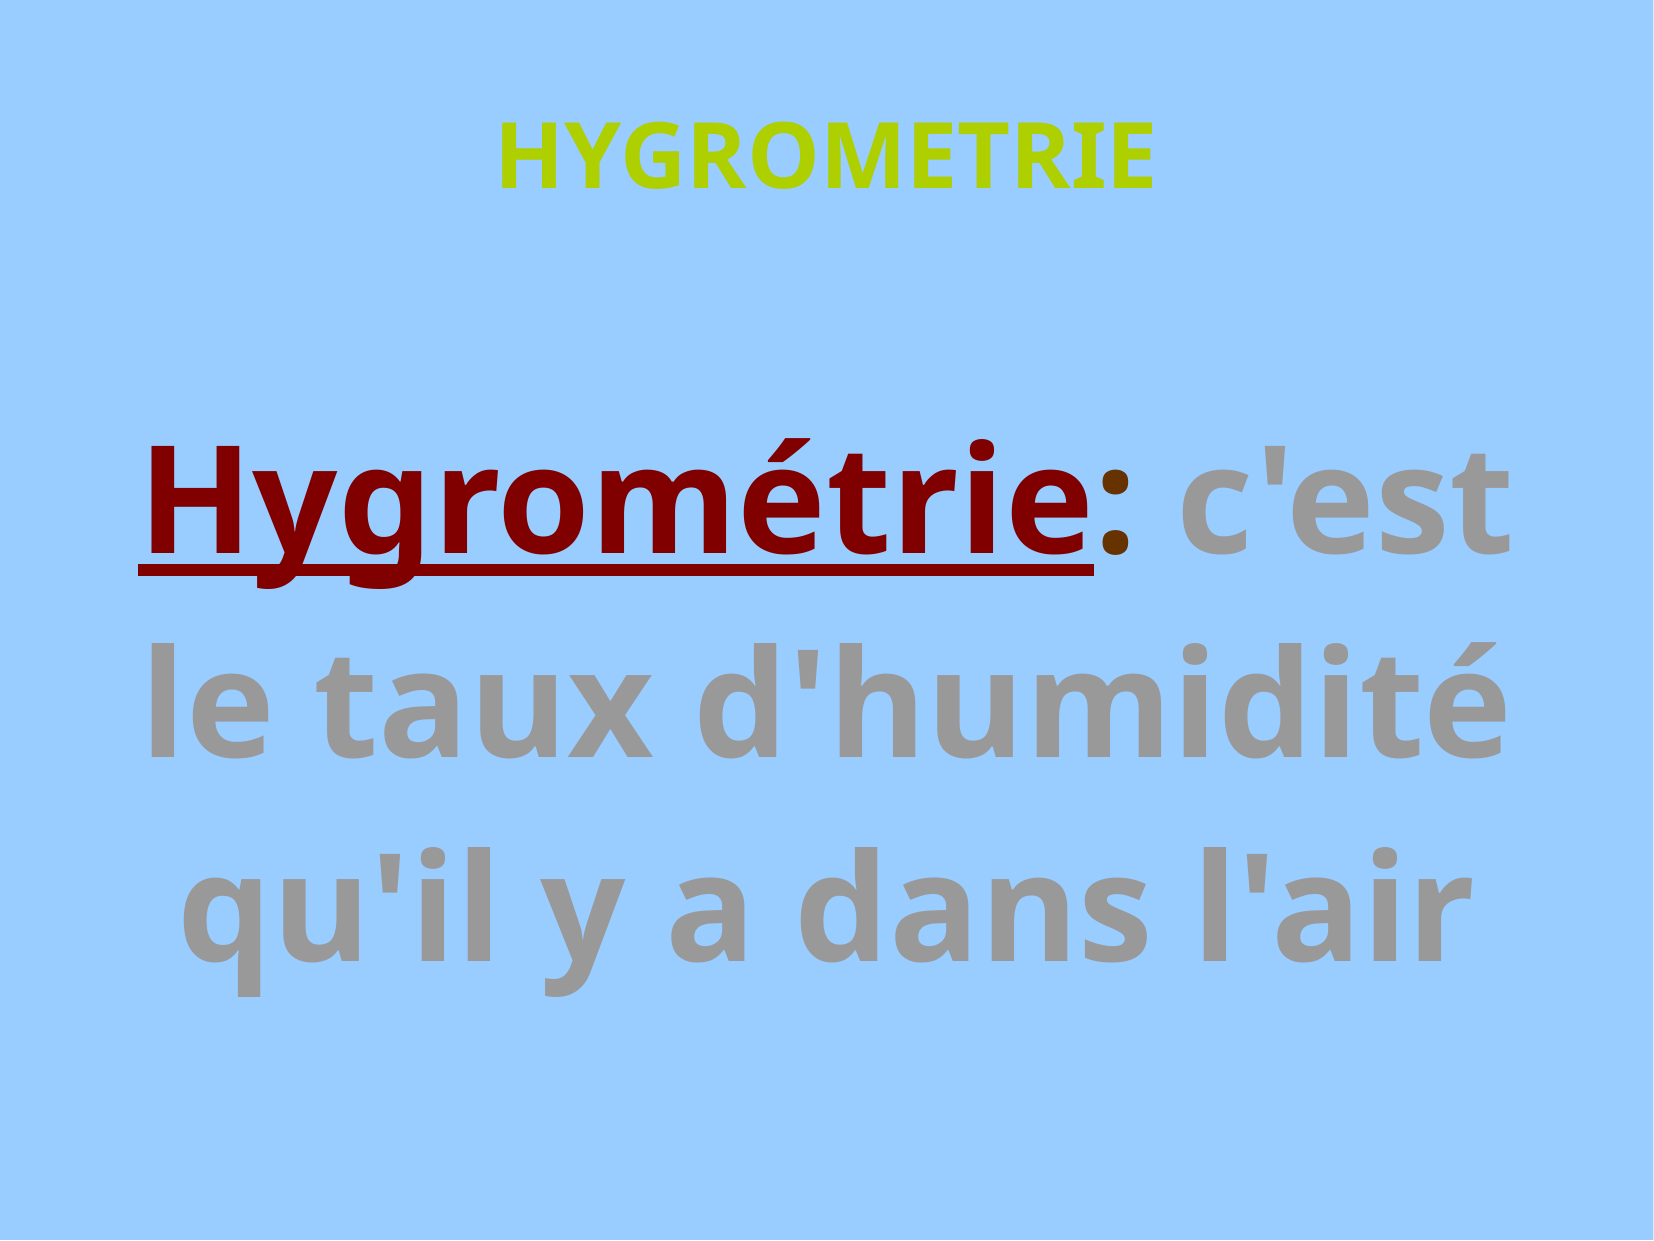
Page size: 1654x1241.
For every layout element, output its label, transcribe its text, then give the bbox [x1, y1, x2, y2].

title HYGROMETRIE [82, 49, 1571, 257]
subtitle Hygrométrie: c'est le taux d'humidité qu'il y a dans l'air [82, 290, 1571, 1109]
